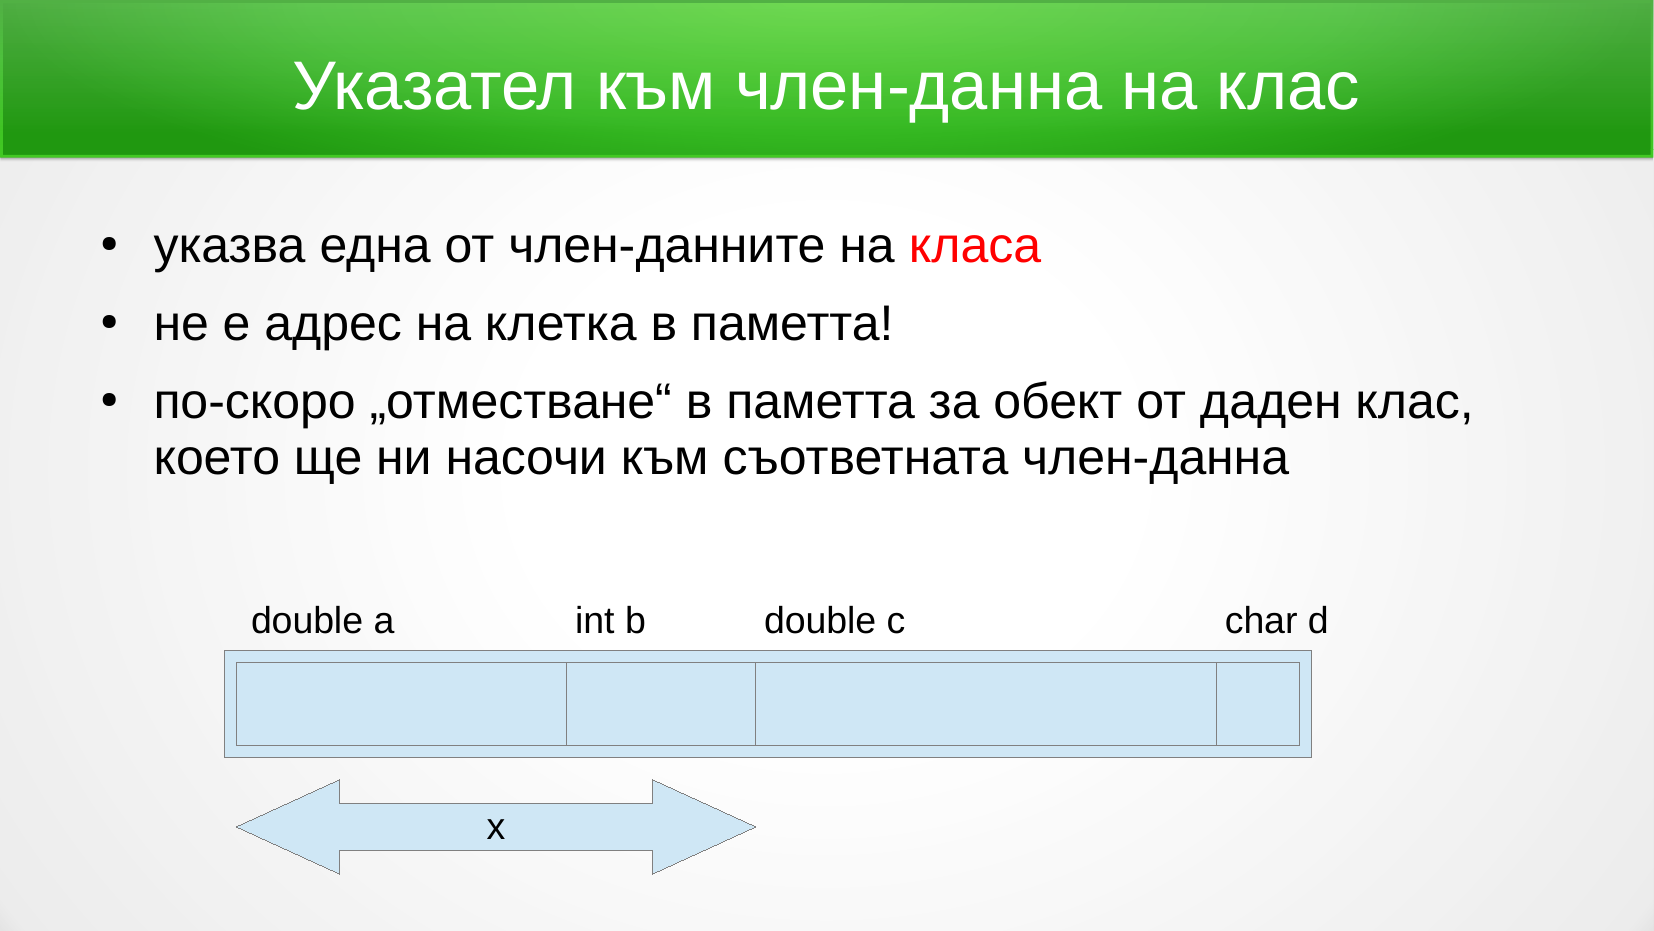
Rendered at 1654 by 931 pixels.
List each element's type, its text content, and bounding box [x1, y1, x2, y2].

text_box double c [749, 591, 921, 649]
text_box x [236, 779, 756, 875]
text_box [224, 650, 1312, 758]
text_box int b [560, 591, 661, 649]
list указва една от член-данните на класа не е адрес на клетка в паметта! по-скоро „отместване“ в паметта за обект от даден клас, което ще ни насочи към съответната член-данна [82, 217, 1538, 758]
title Указател към член-данна на клас [82, 37, 1571, 135]
text_box double a [236, 591, 410, 649]
text_box char d [1210, 591, 1344, 649]
